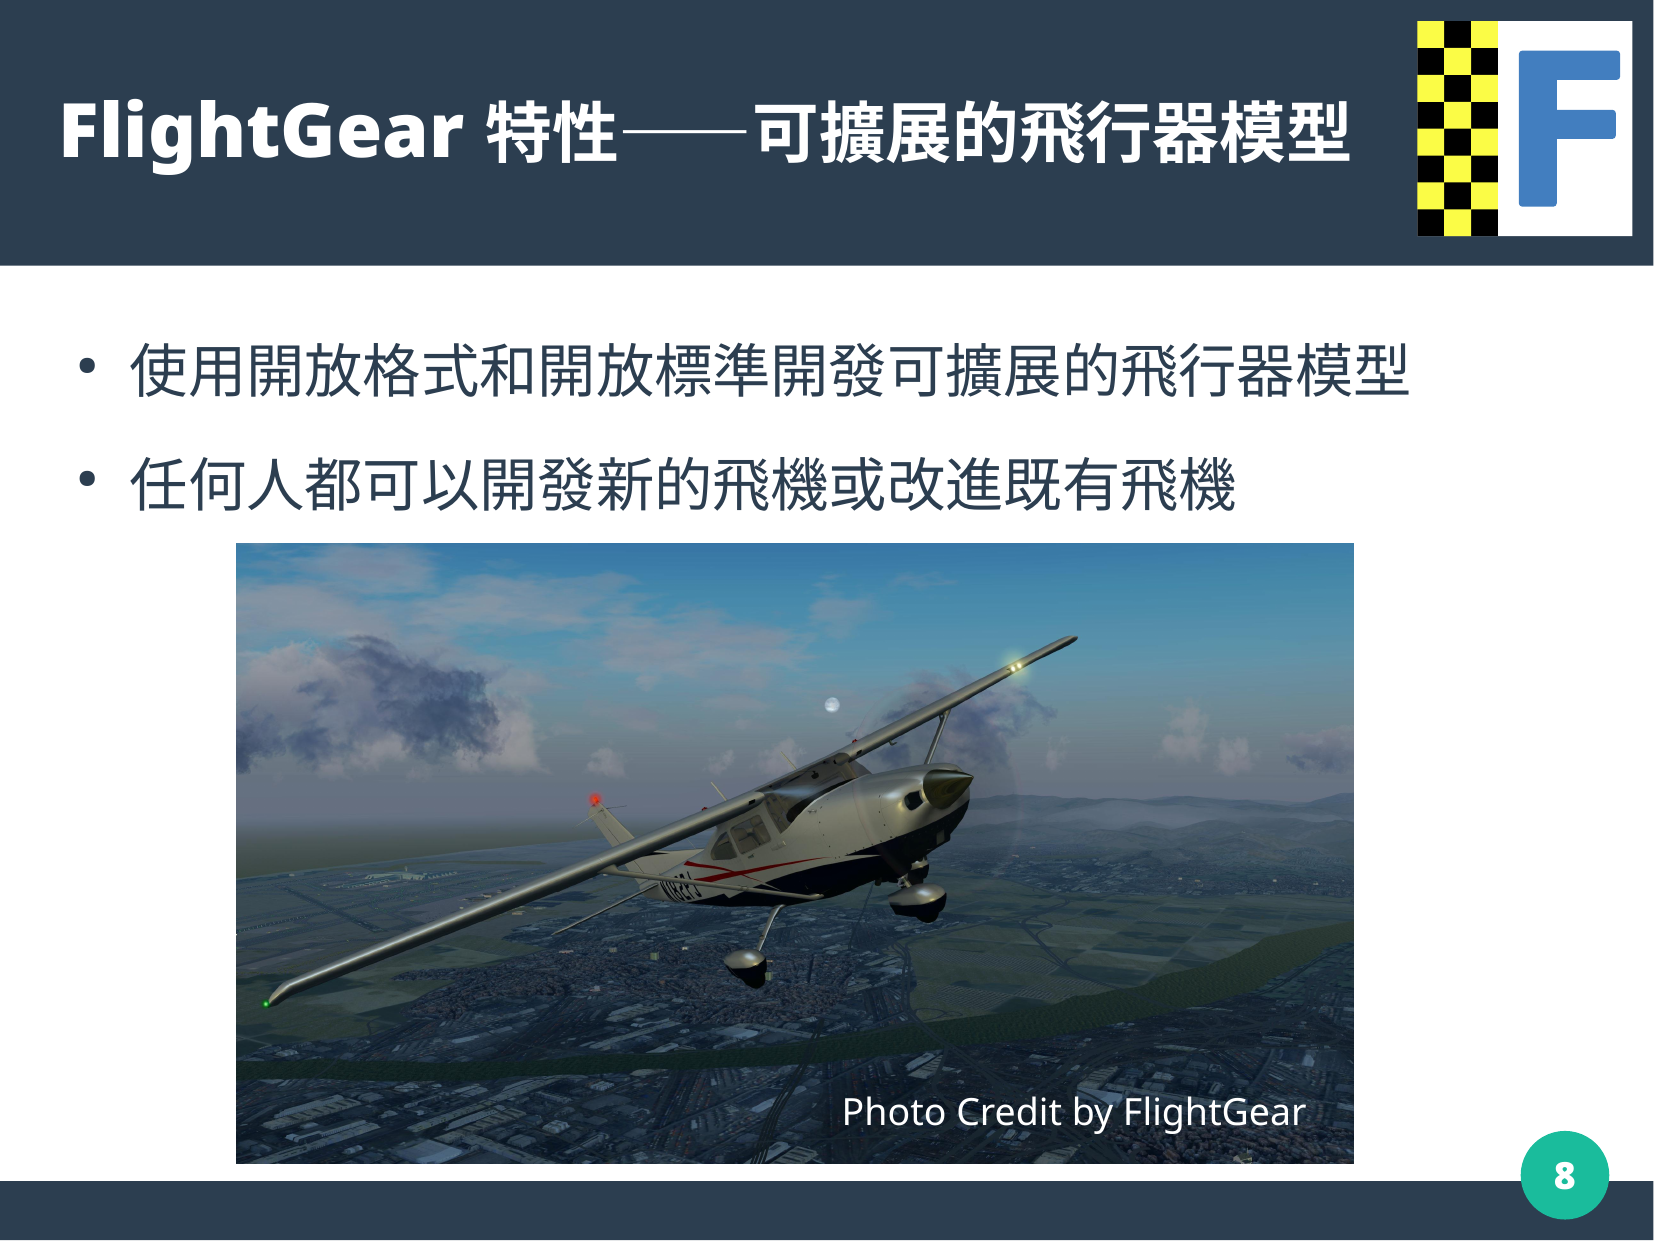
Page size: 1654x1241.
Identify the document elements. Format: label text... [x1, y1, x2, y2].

text_box Photo Credit by FlightGear [791, 1077, 1354, 1140]
title FlightGear特性——可擴展的飛行器模型 [59, 49, 1595, 207]
list 使用開放格式和開放標準開發可擴展的飛行器模型 任何人都可以開發新的飛機或改進既有飛機 [59, 324, 1595, 1152]
picture [236, 543, 1354, 1164]
